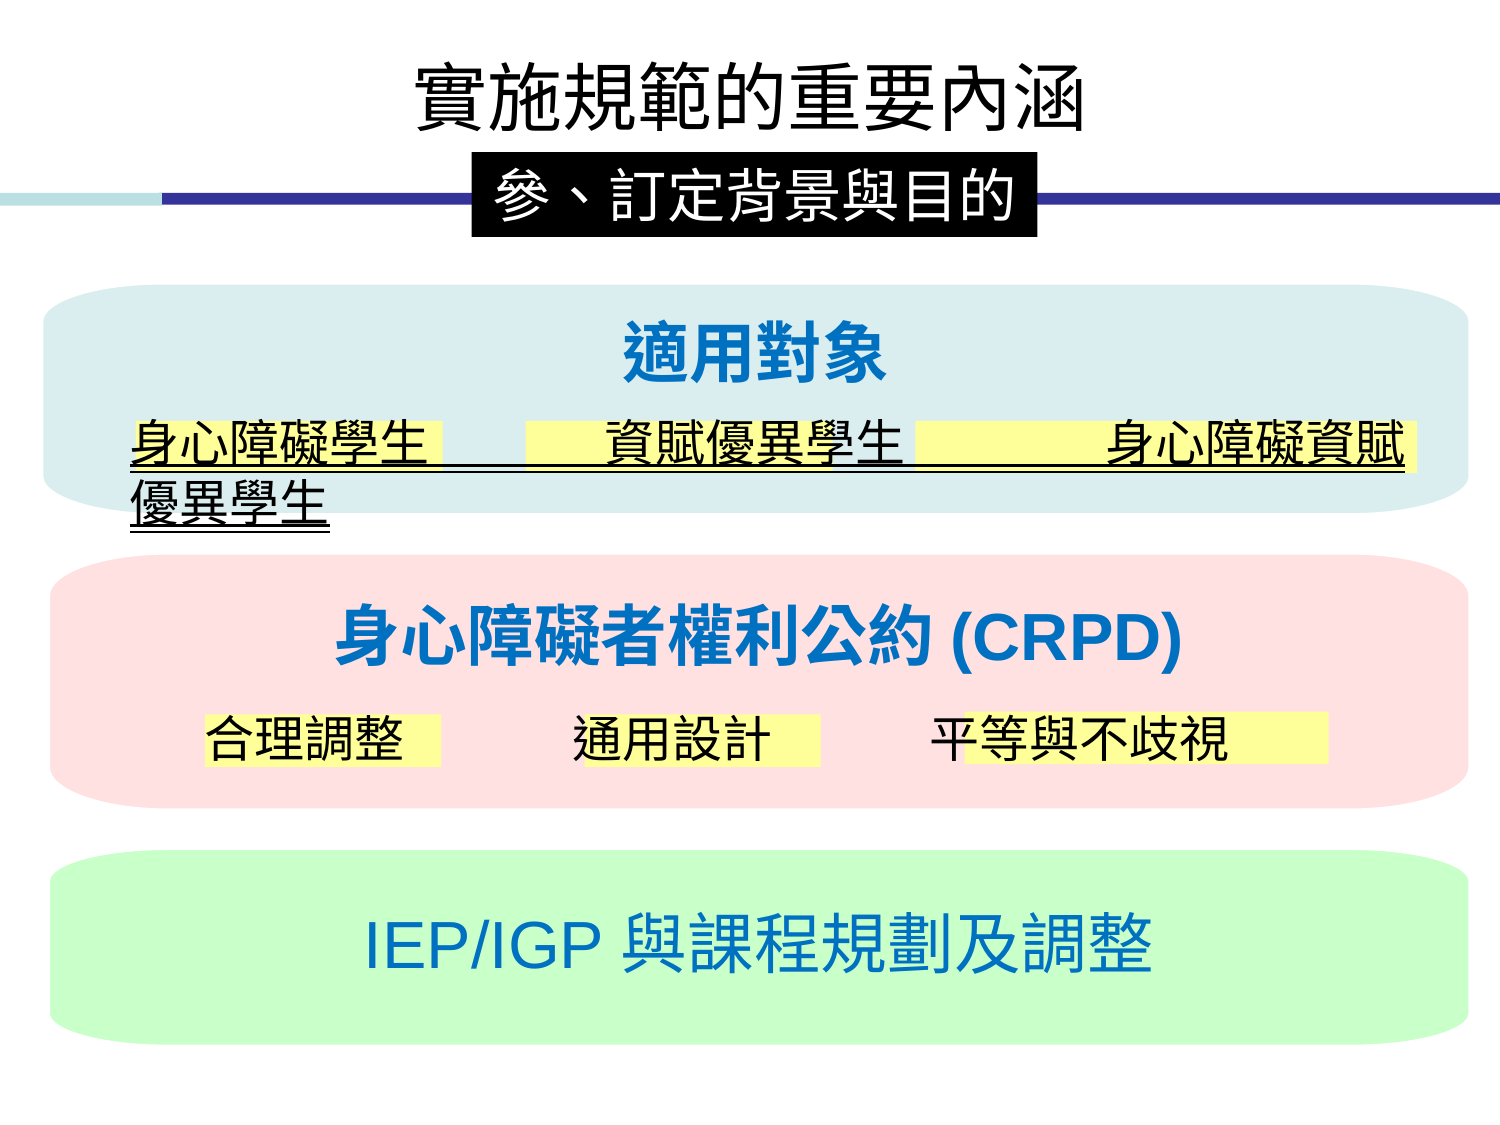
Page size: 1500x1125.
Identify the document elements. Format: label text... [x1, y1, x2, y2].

text_box 實施規範的重要內涵 [0, 42, 1500, 148]
text_box 身心障礙者權利公約(CRPD) [47, 552, 1471, 811]
text_box [0, 192, 471, 206]
text_box 合理調整 通用設計 平等與不歧視 [189, 700, 1341, 835]
text_box 參、訂定背景與目的 [471, 152, 1038, 237]
text_box IEP/IGP與課程規劃及調整 [47, 847, 1471, 1047]
text_box 身心障礙學生 資賦優異學生 身心障礙資賦優異學生 [115, 403, 1450, 539]
text_box 適用對象 [41, 282, 1471, 513]
text_box [1038, 192, 1500, 205]
